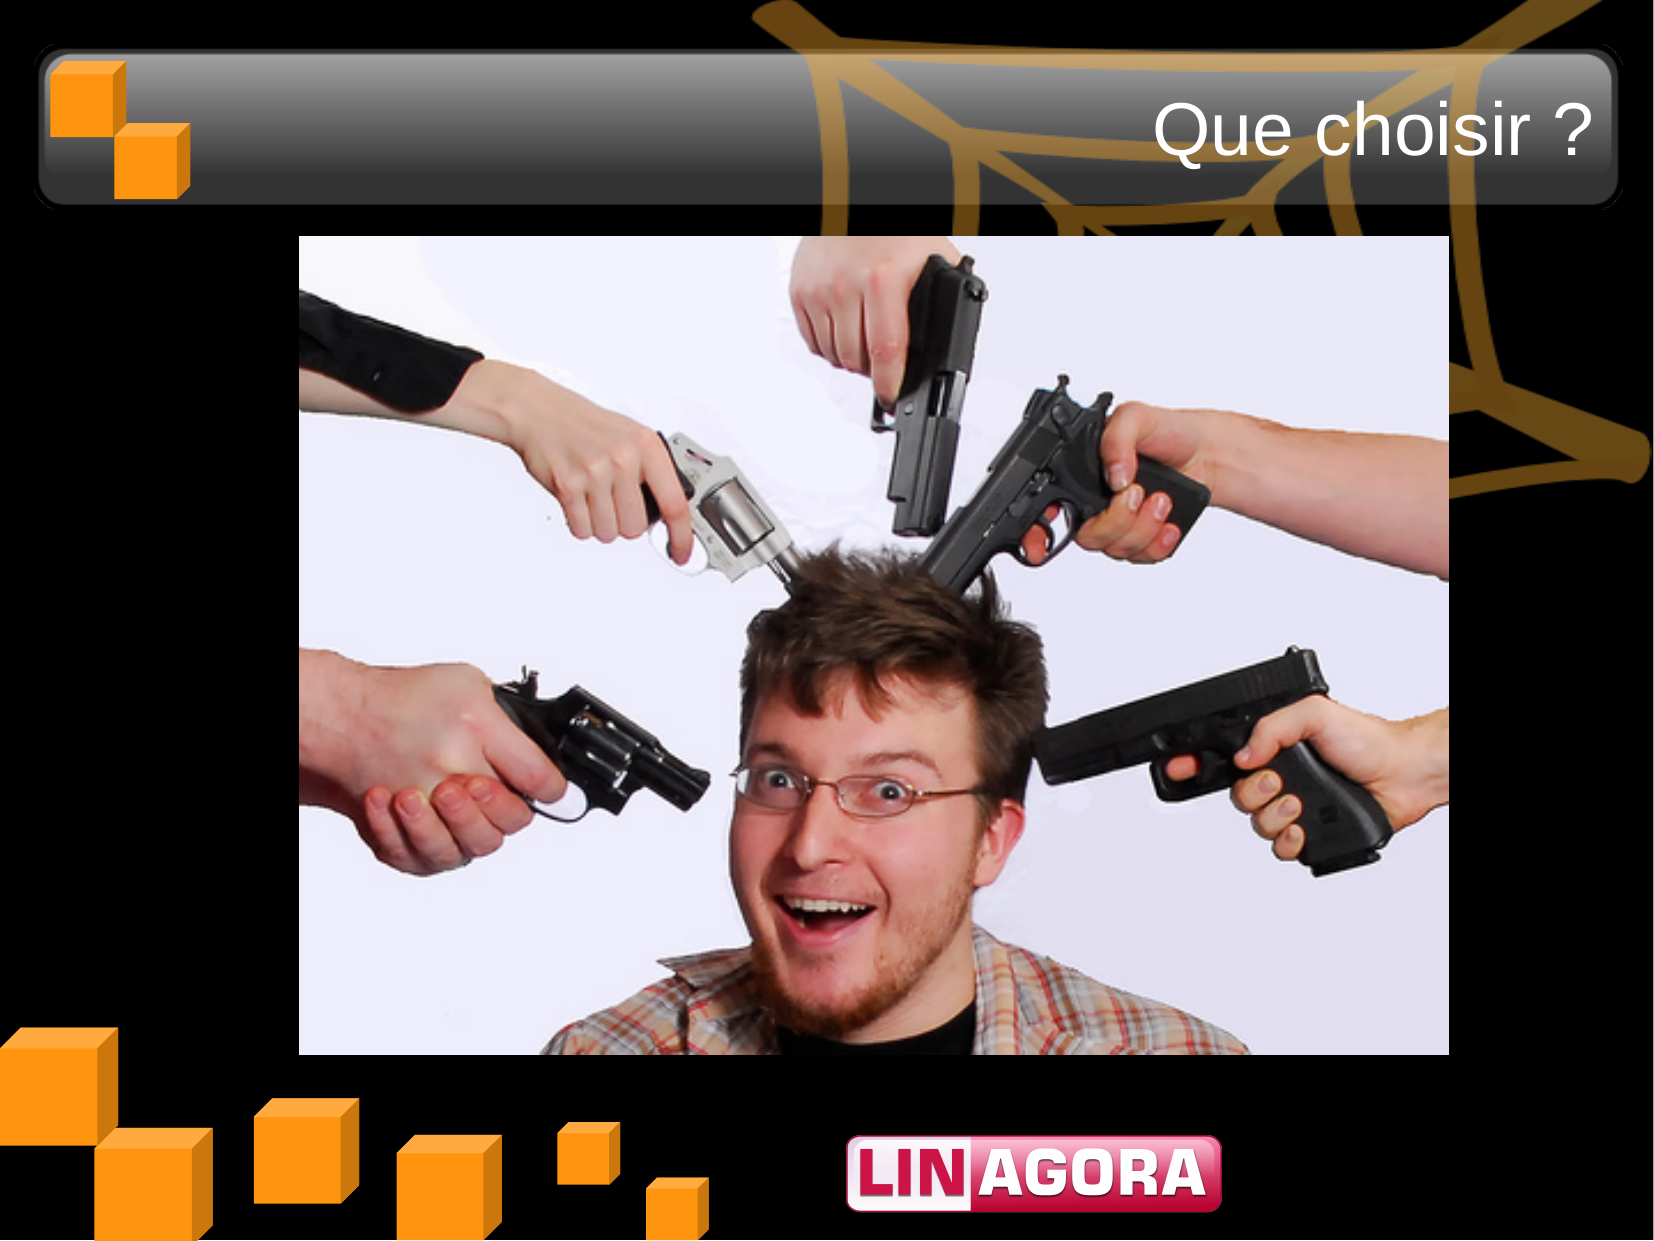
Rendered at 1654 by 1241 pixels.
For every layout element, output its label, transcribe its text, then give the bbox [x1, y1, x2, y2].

title Que choisir ? [194, 70, 1595, 189]
picture [838, 1121, 1229, 1241]
picture [33, 43, 749, 211]
picture [299, 236, 1449, 1055]
